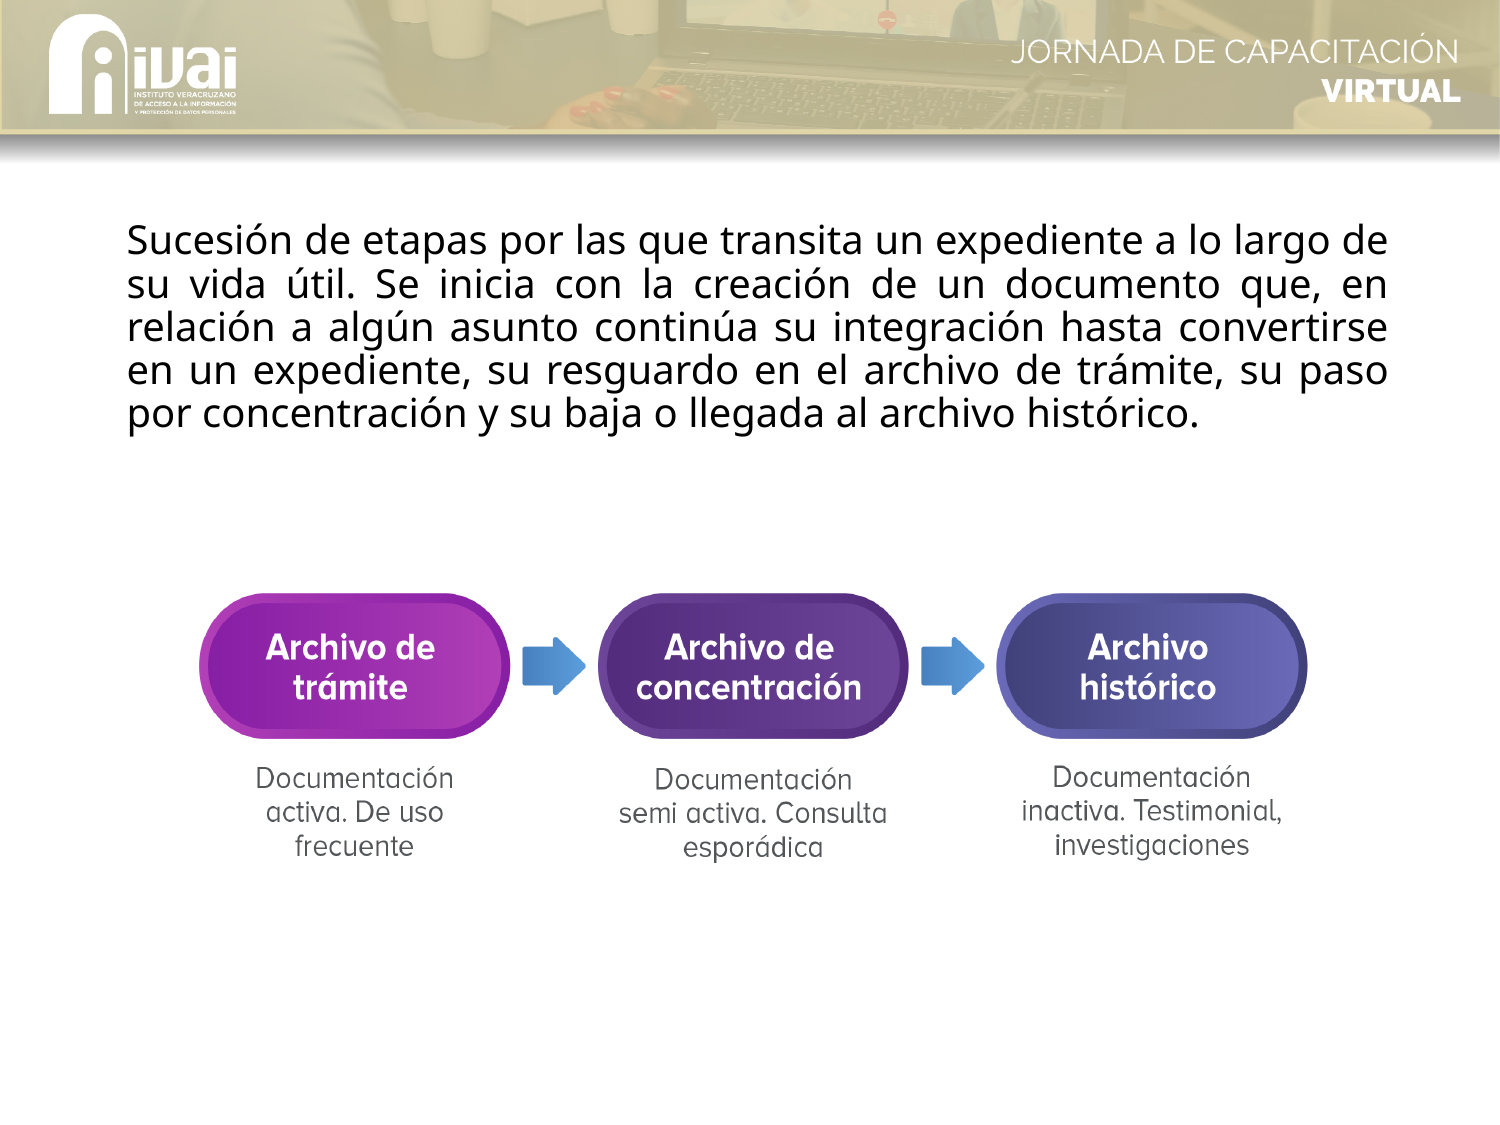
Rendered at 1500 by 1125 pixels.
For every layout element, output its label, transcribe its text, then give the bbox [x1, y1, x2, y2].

title Sucesión de etapas por las que transita un expediente a lo largo de su vida útil. Se inicia con la creación de un documento que, en relación a algún asunto continúa su integración hasta convertirse en un expediente, su resguardo en el archivo de trámite, su paso por concentración y su baja o llegada al archivo histórico. [111, 195, 1406, 462]
picture [136, 498, 1381, 964]
